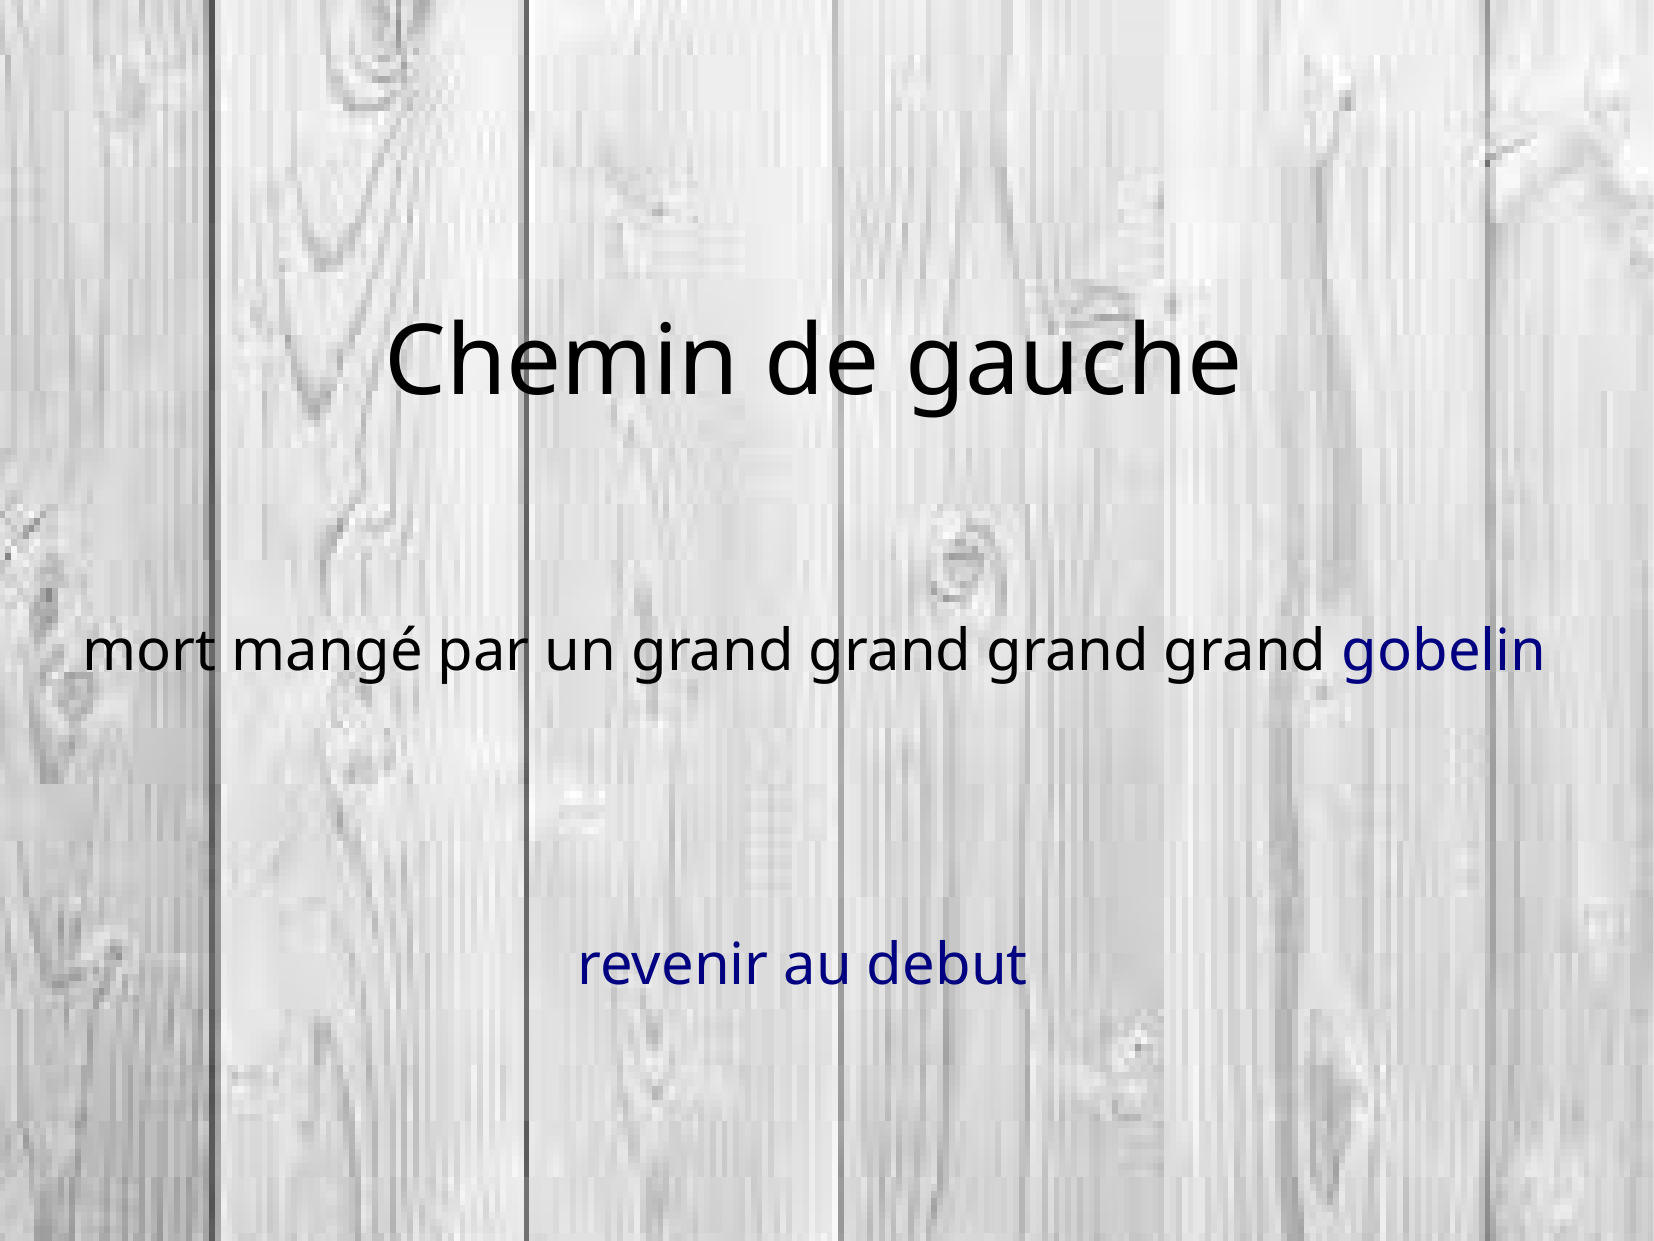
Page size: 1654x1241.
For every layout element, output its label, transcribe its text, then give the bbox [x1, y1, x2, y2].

list Chemin de gauche mort mangé par un grand grand grand grand gobelin revenir au debut [82, 290, 1571, 1010]
picture [0, 0, 1654, 1241]
